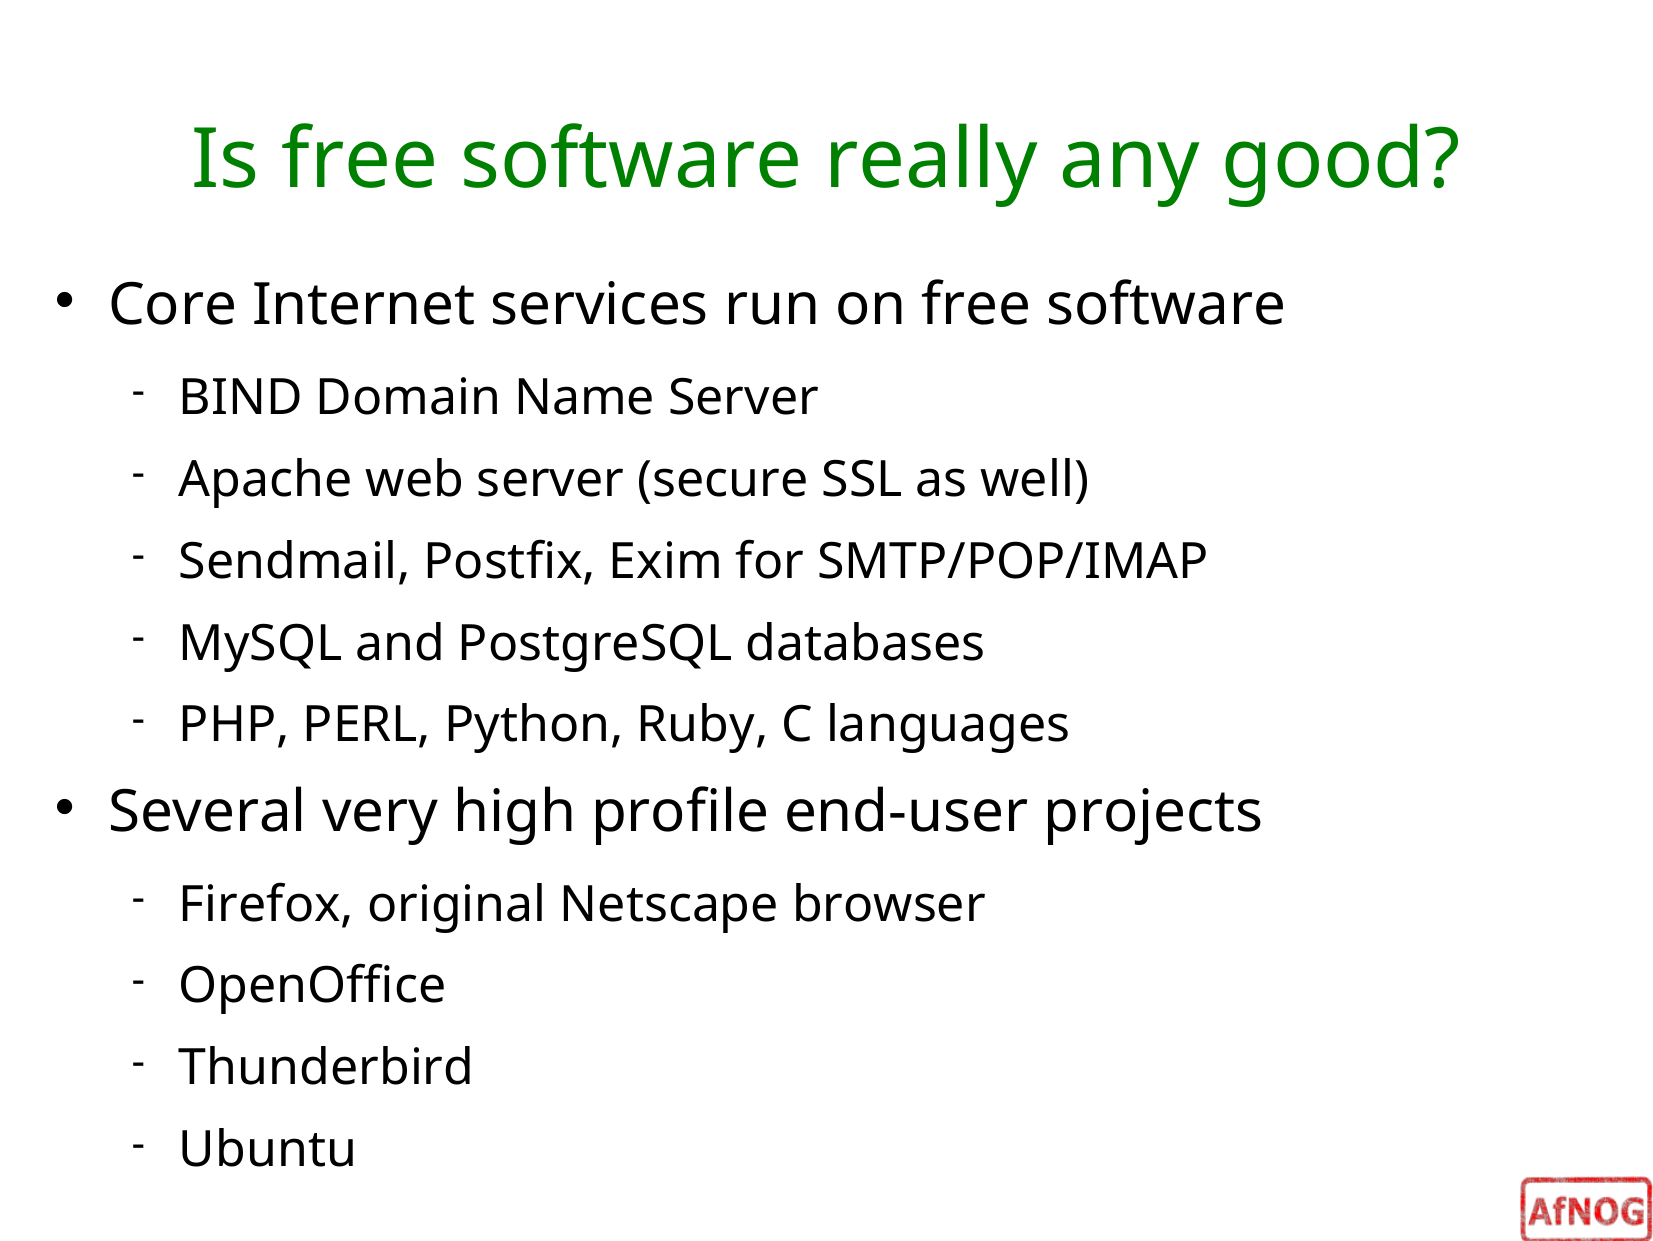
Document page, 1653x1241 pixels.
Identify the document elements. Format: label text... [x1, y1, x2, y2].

text_box Is free software really any good? [121, 73, 1533, 241]
text_box Core Internet services run on free software BIND Domain Name Server Apache web server (secure SSL as well) Sendmail, Postfix, Exim for SMTP/POP/IMAP MySQL and PostgreSQL databases PHP, PERL, Python, Ruby, C languages Several very high profile end-user projects Firefox, original Netscape browser OpenOffice Thunderbird Ubuntu [37, 267, 1613, 1196]
picture [1519, 1175, 1653, 1241]
